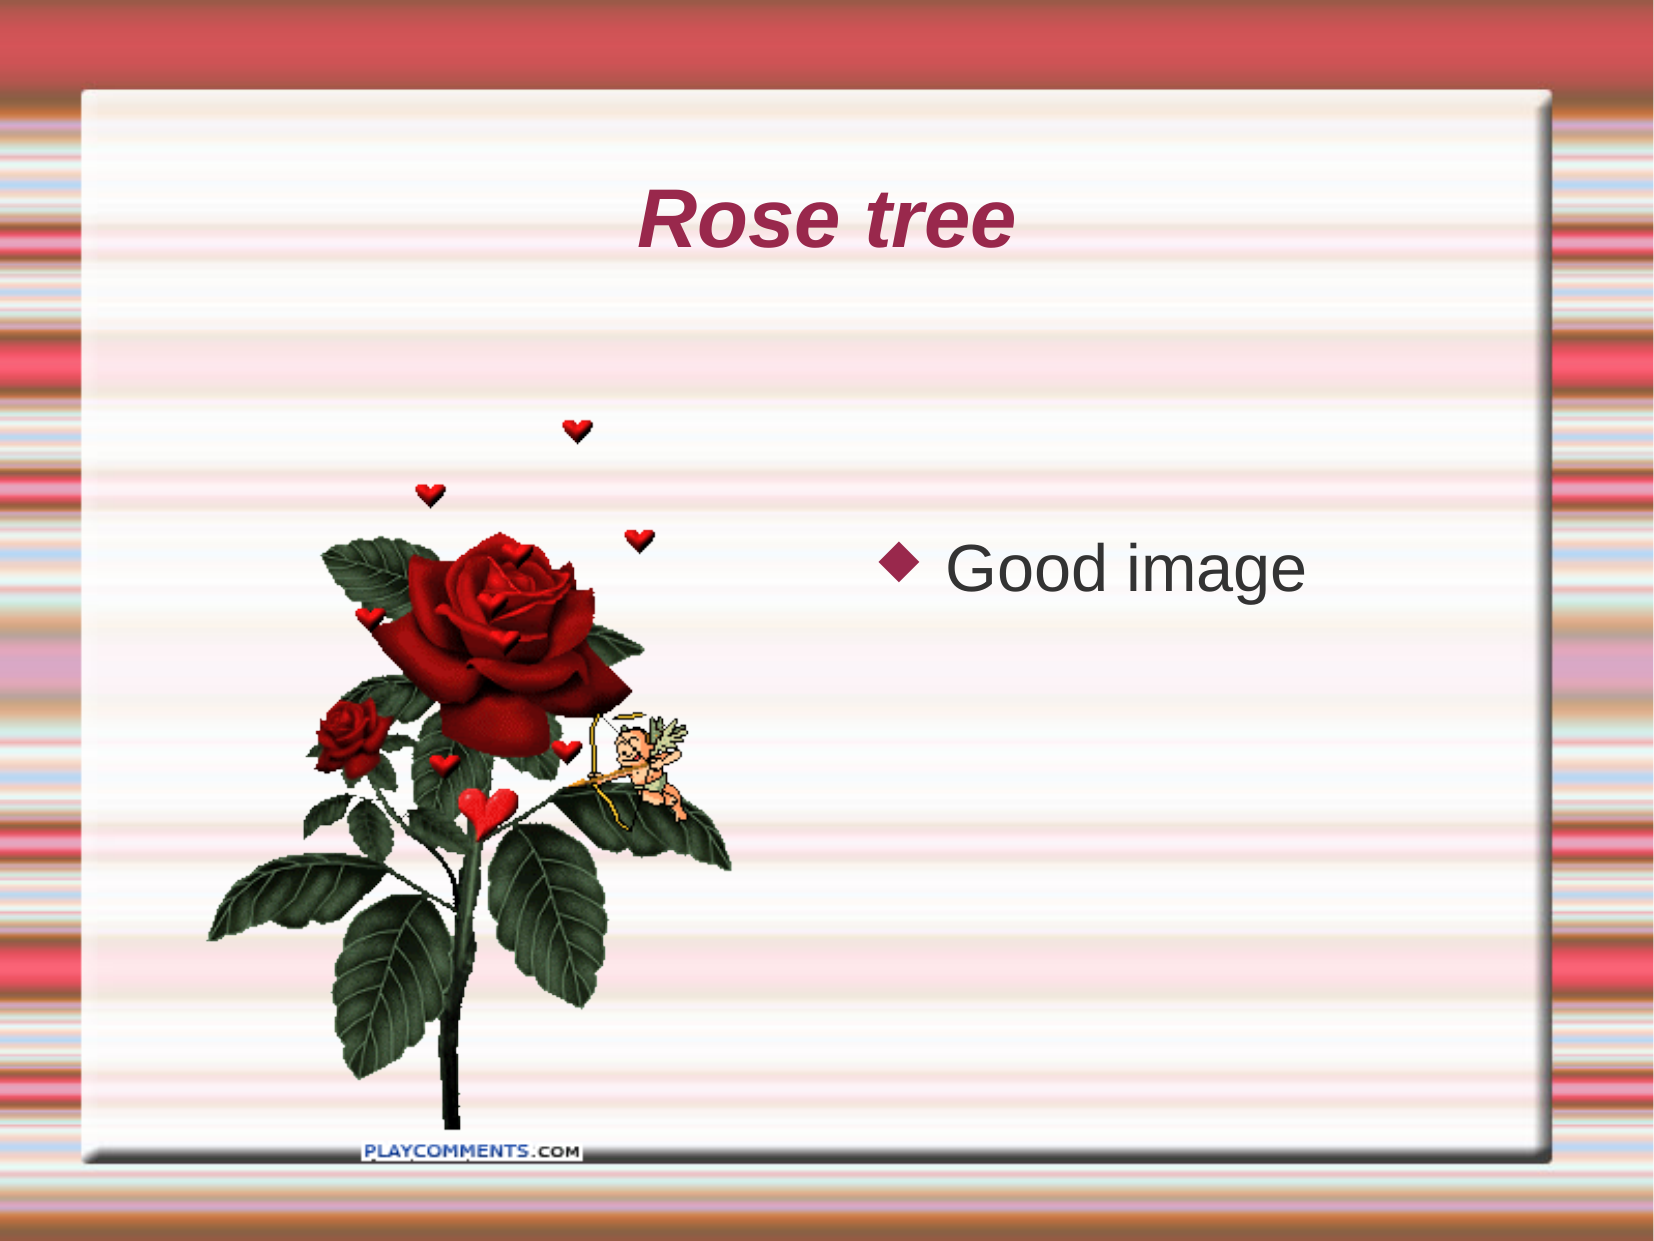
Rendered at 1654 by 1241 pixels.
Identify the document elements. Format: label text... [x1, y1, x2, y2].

picture [0, 0, 1654, 1241]
title Rose tree [121, 114, 1534, 322]
list Good image [862, 531, 1589, 1241]
